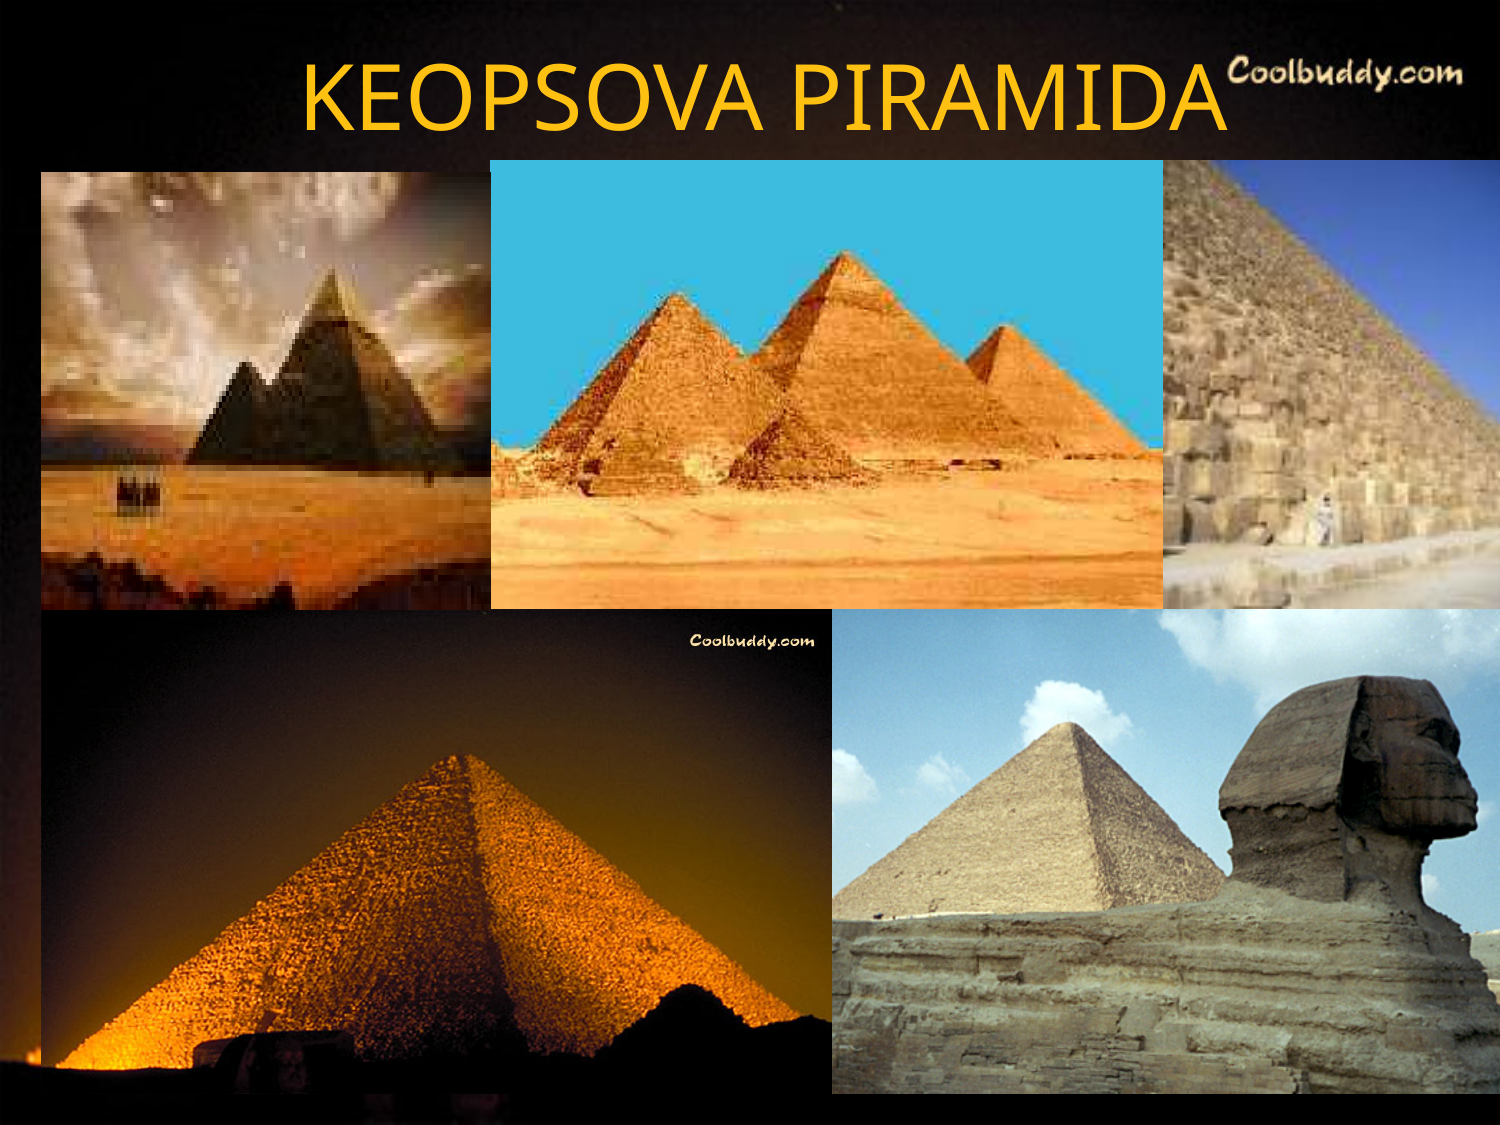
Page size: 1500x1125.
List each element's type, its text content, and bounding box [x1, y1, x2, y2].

title KEOPSOVA PIRAMIDA [88, 0, 1439, 172]
picture [0, 0, 1500, 1125]
